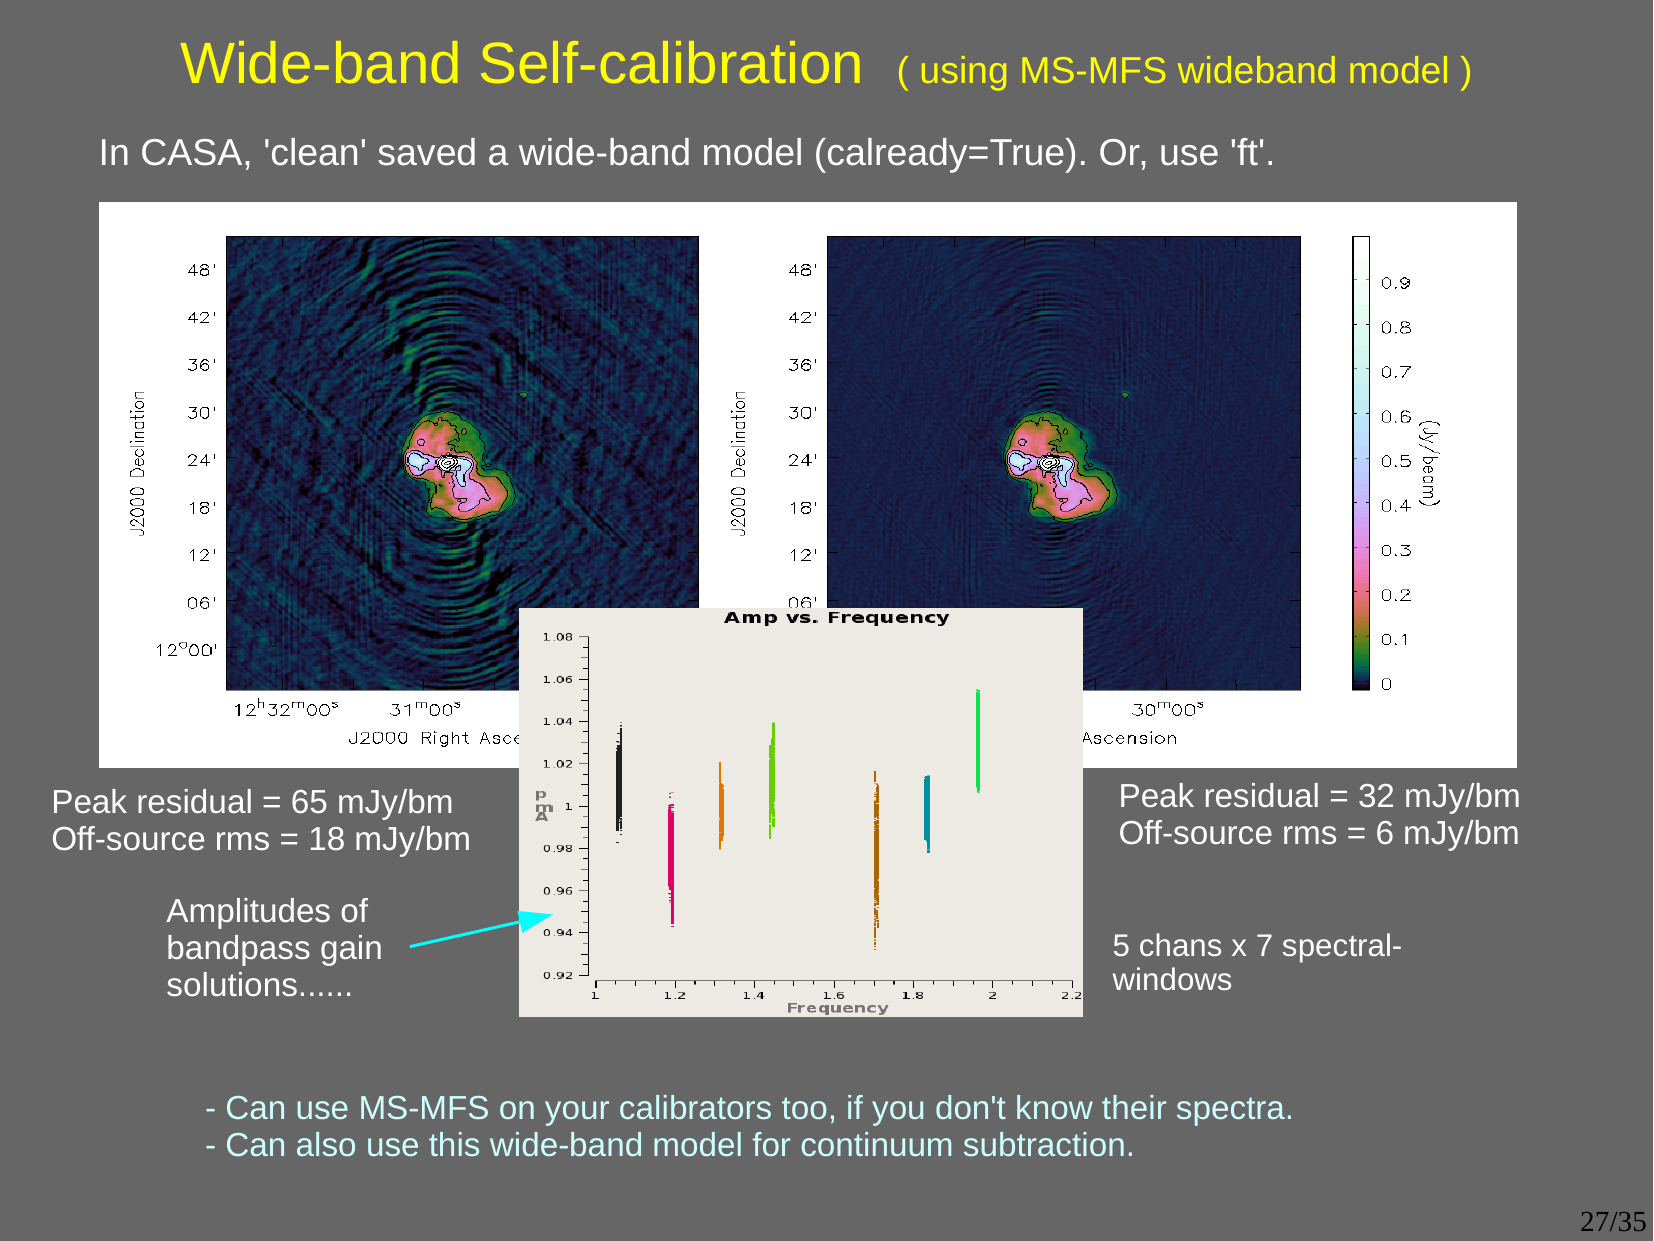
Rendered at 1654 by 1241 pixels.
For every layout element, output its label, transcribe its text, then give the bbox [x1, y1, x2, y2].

text_box In CASA, 'clean' saved a wide-band model (calready=True). Or, use 'ft'. [0, 124, 1616, 231]
text_box Amplitudes of bandpass gain solutions...... [151, 885, 517, 1011]
title Wide-band Self-calibration ( using MS-MFS wideband model ) [82, 13, 1571, 114]
text_box Peak residual = 65 mJy/bm Off-source rms = 18 mJy/bm [36, 776, 509, 885]
text_box - Can use MS-MFS on your calibrators too, if you don't know their spectra. - Can also use this wide-band model for continuum subtraction. [190, 1081, 1410, 1175]
text_box 5 chans x 7 spectral-windows [1098, 920, 1534, 1004]
picture [99, 202, 1517, 1017]
text_box Peak residual = 32 mJy/bm Off-source rms = 6 mJy/bm [1103, 770, 1569, 874]
